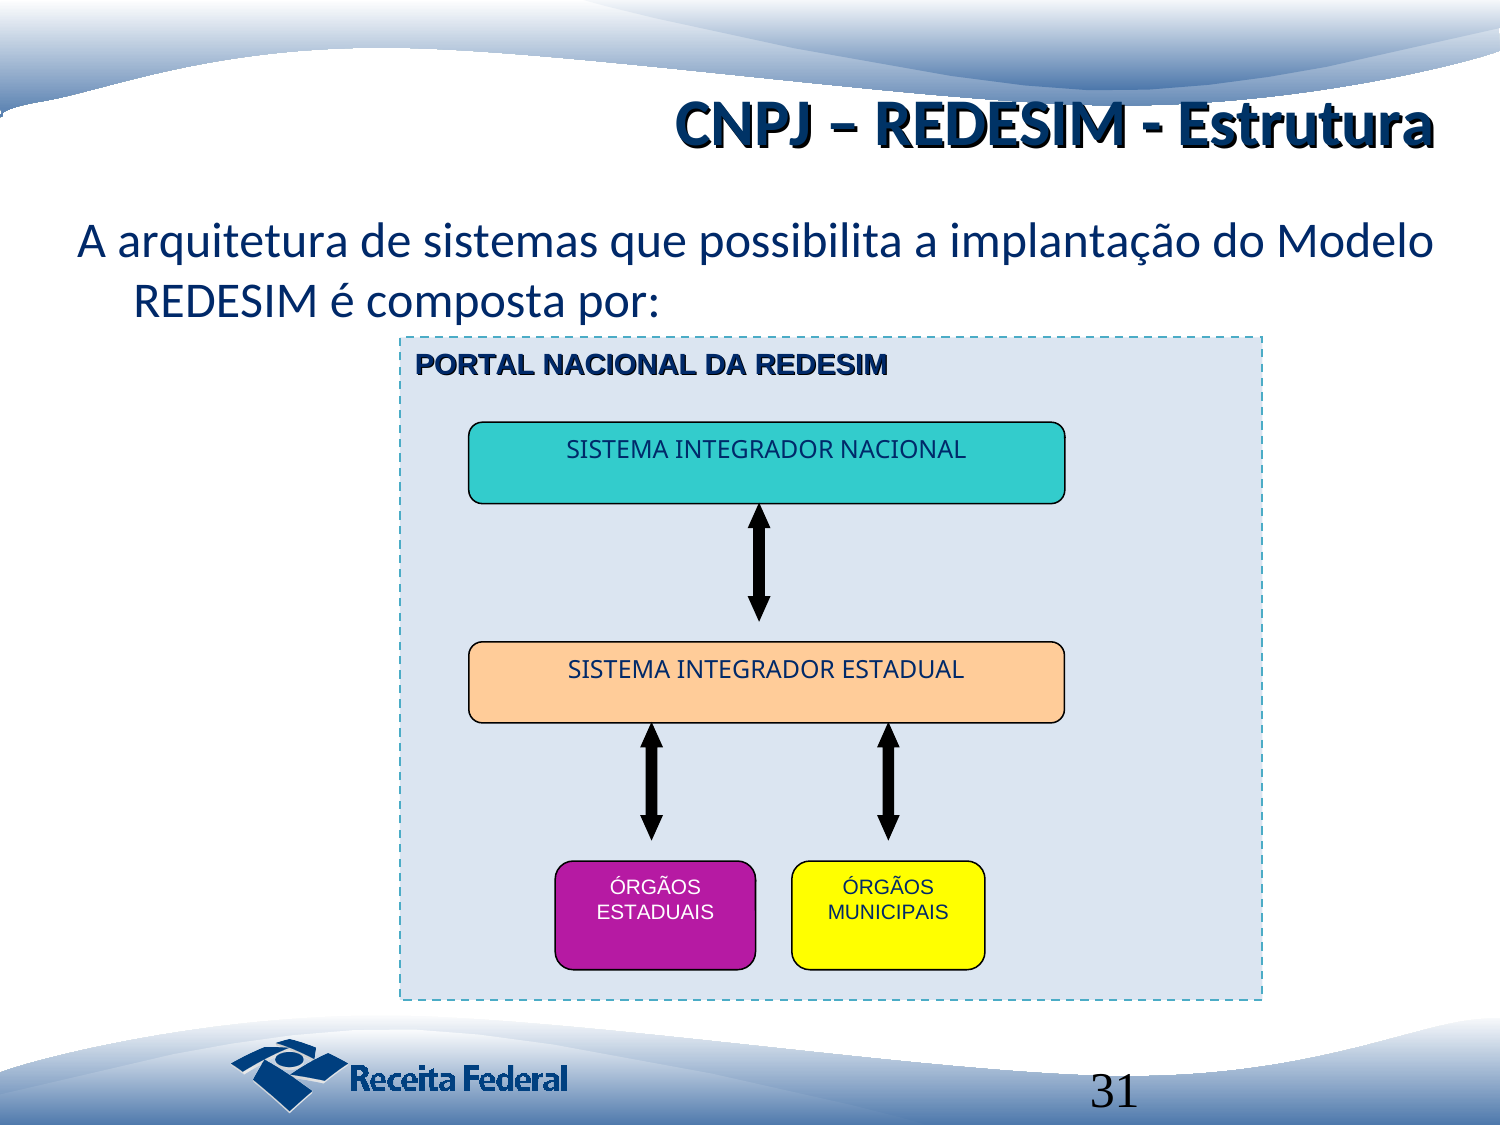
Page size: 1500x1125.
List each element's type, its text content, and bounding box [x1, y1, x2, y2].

picture [229, 1037, 575, 1117]
text_box SISTEMA INTEGRADOR ESTADUAL [468, 641, 1065, 723]
text_box ÓRGÃOS ESTADUAIS [555, 861, 756, 970]
title CNPJ – REDESIM - Estrutura [62, 24, 1450, 200]
text_box [878, 723, 899, 839]
text_box SISTEMA INTEGRADOR NACIONAL [468, 422, 1065, 504]
text_box [641, 723, 662, 839]
text_box PORTAL NACIONAL DA REDESIM [399, 337, 1263, 1000]
text_box [748, 504, 770, 620]
list A arquitetura de sistemas que possibilita a implantação do Modelo REDESIM é composta por: [62, 200, 1450, 408]
text_box ÓRGÃOS MUNICIPAIS [791, 861, 985, 970]
